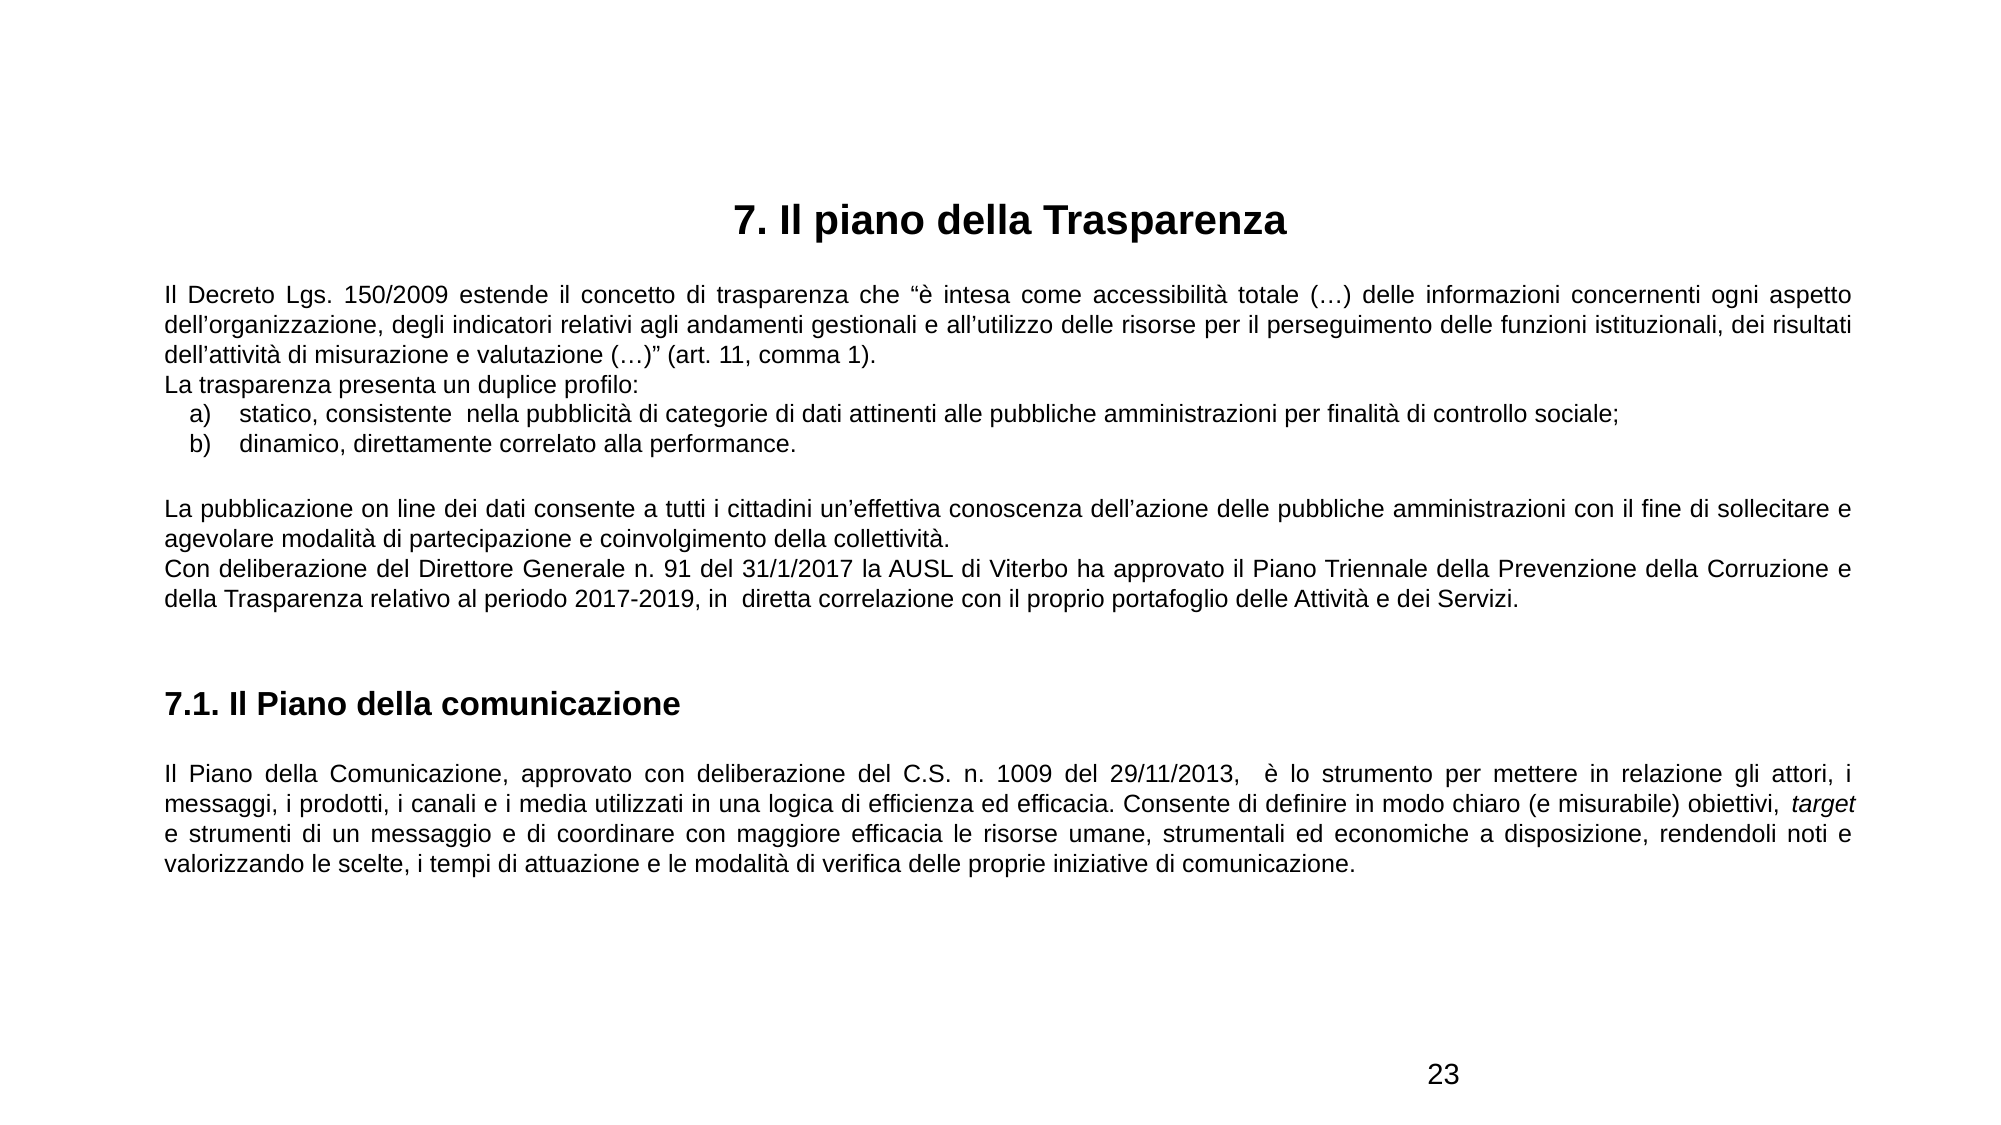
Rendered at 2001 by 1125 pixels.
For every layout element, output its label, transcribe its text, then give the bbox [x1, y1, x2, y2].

text_box 7. Il piano della Trasparenza Il Decreto Lgs. 150/2009 estende il concetto di trasparenza che “è intesa come accessibilità totale (…) delle informazioni concernenti ogni aspetto dell’organizzazione, degli indicatori relativi agli andamenti gestionali e all’utilizzo delle risorse per il perseguimento delle funzioni istituzionali, dei risultati dell’attività di misurazione e valutazione (…)” (art. 11, comma 1). La trasparenza presenta un duplice profilo: statico, consistente nella pubblicità di categorie di dati attinenti alle pubbliche amministrazioni per finalità di controllo sociale; dinamico, direttamente correlato alla performance. La pubblicazione on line dei dati consente a tutti i cittadini un’effettiva conoscenza dell’azione delle pubbliche amministrazioni con il fine di sollecitare e agevolare modalità di partecipazione e coinvolgimento della collettività. Con deliberazione del Direttore Generale n. 91 del 31/1/2017 la AUSL di Viterbo ha approvato il Piano Triennale della Prevenzione della Corruzione e della Trasparenza relativo al periodo 2017-2019, in diretta correlazione con il proprio portafoglio delle Attività e dei Servizi. 7.1. Il Piano della comunicazione Il Piano della Comunicazione, approvato con deliberazione del C.S. n. 1009 del 29/11/2013, è lo strumento per mettere in relazione gli attori, i messaggi, i prodotti, i canali e i media utilizzati in una logica di efficienza ed efficacia. Consente di definire in modo chiaro (e misurabile) obiettivi, target e strumenti di un messaggio e di coordinare con maggiore efficacia le risorse umane, strumentali ed economiche a disposizione, rendendoli noti e valorizzando le scelte, i tempi di attuazione e le modalità di verifica delle proprie iniziative di comunicazione. [149, 185, 1871, 968]
slide_number <numero> [1412, 1042, 1863, 1103]
